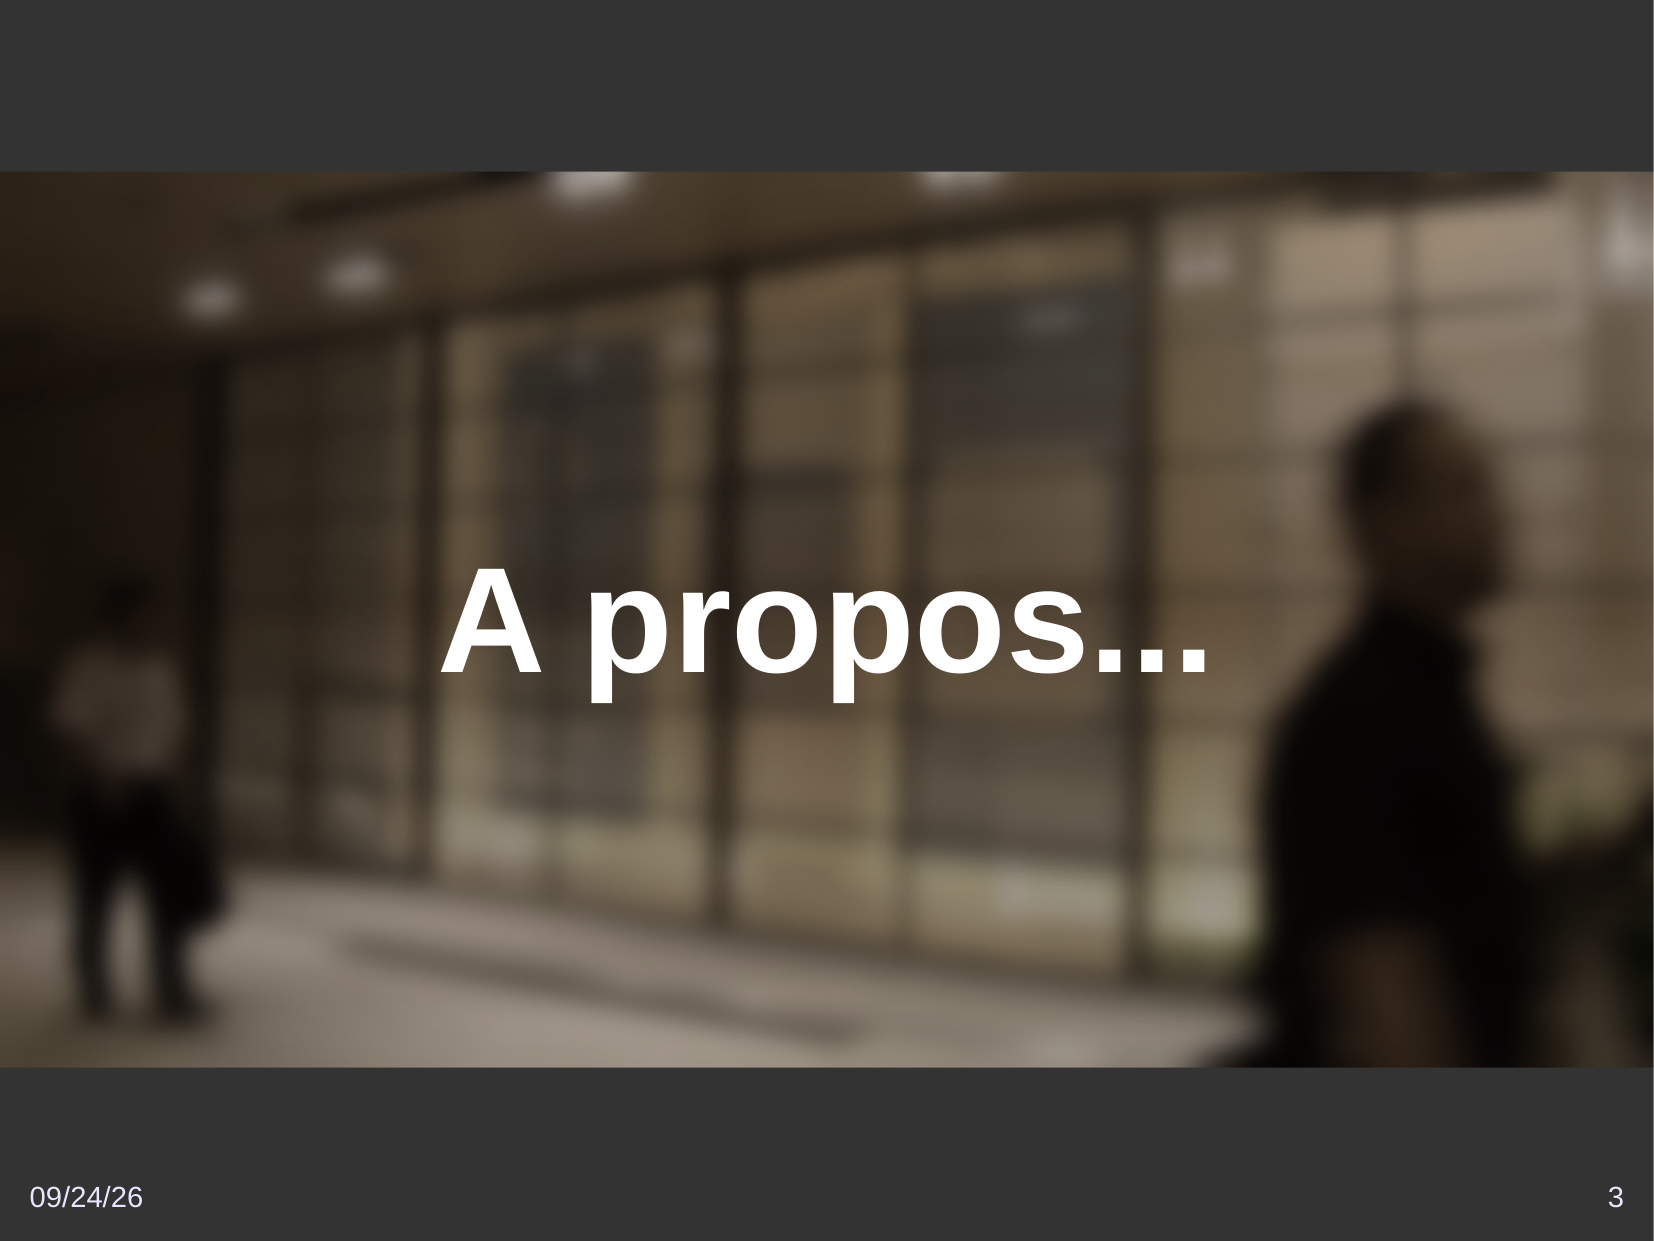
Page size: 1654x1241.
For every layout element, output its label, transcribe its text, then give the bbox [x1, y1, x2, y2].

title A propos... [29, 214, 1625, 1027]
picture [0, 0, 1654, 1241]
